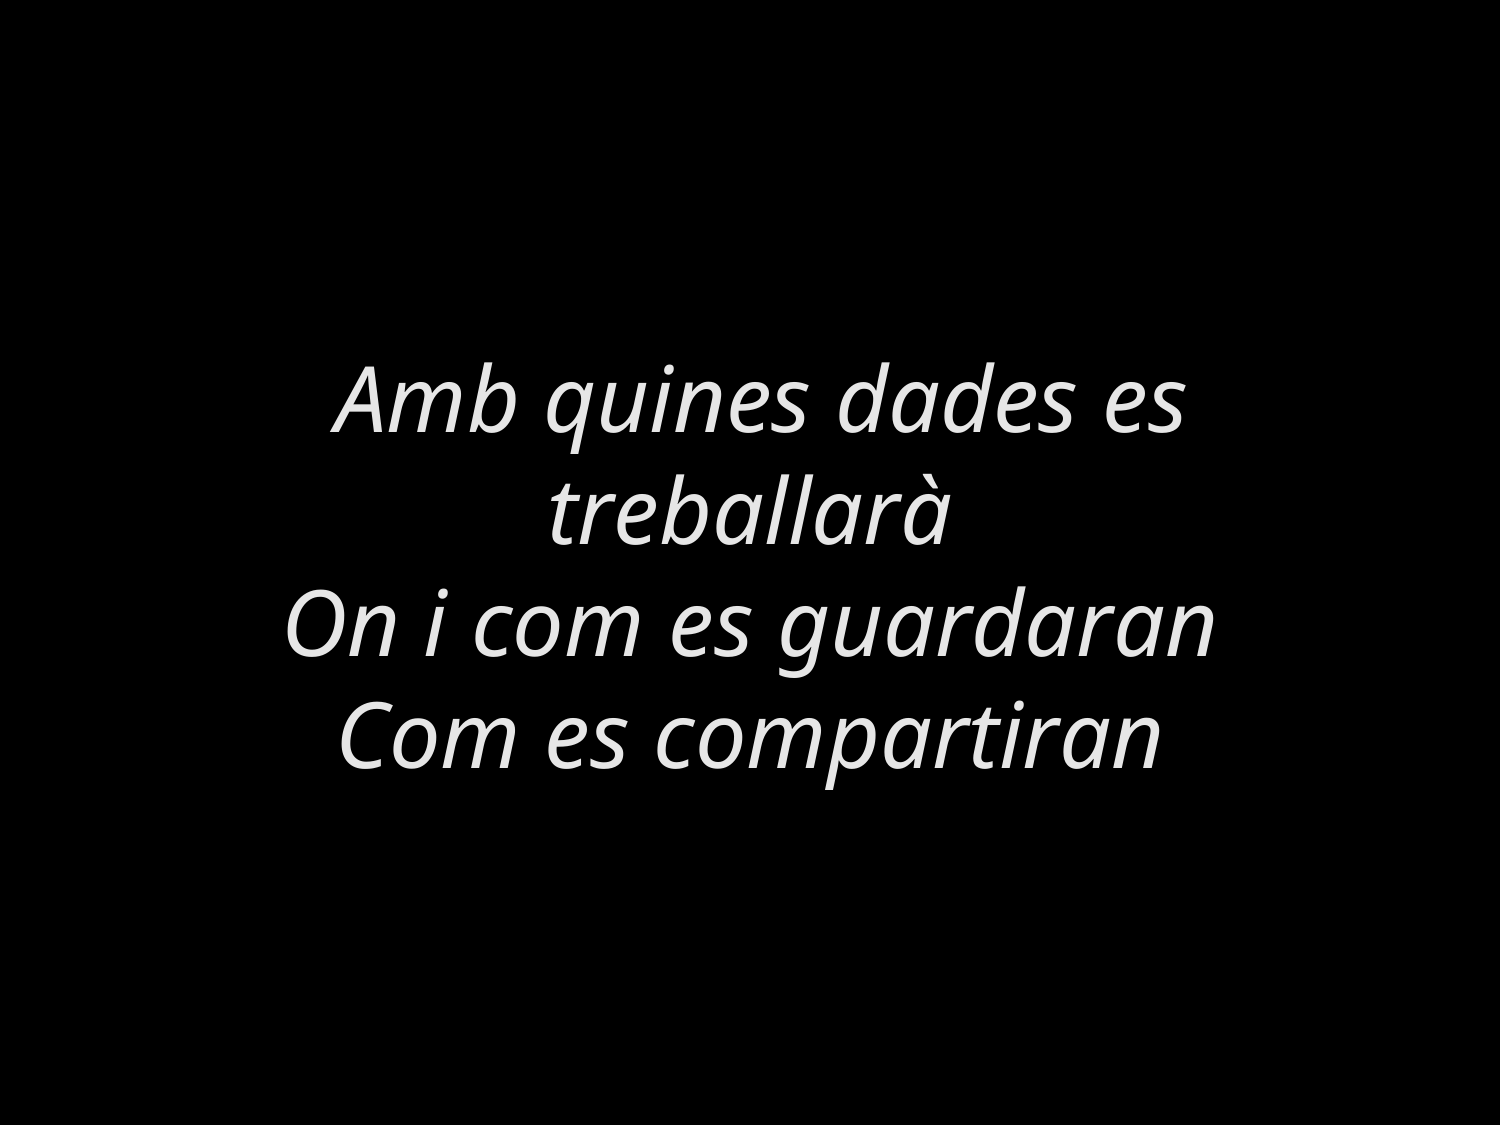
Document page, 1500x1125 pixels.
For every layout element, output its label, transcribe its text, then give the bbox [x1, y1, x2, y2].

subtitle Amb quines dades es treballarà On i com es guardaran Com es compartiran [109, 112, 1391, 1013]
